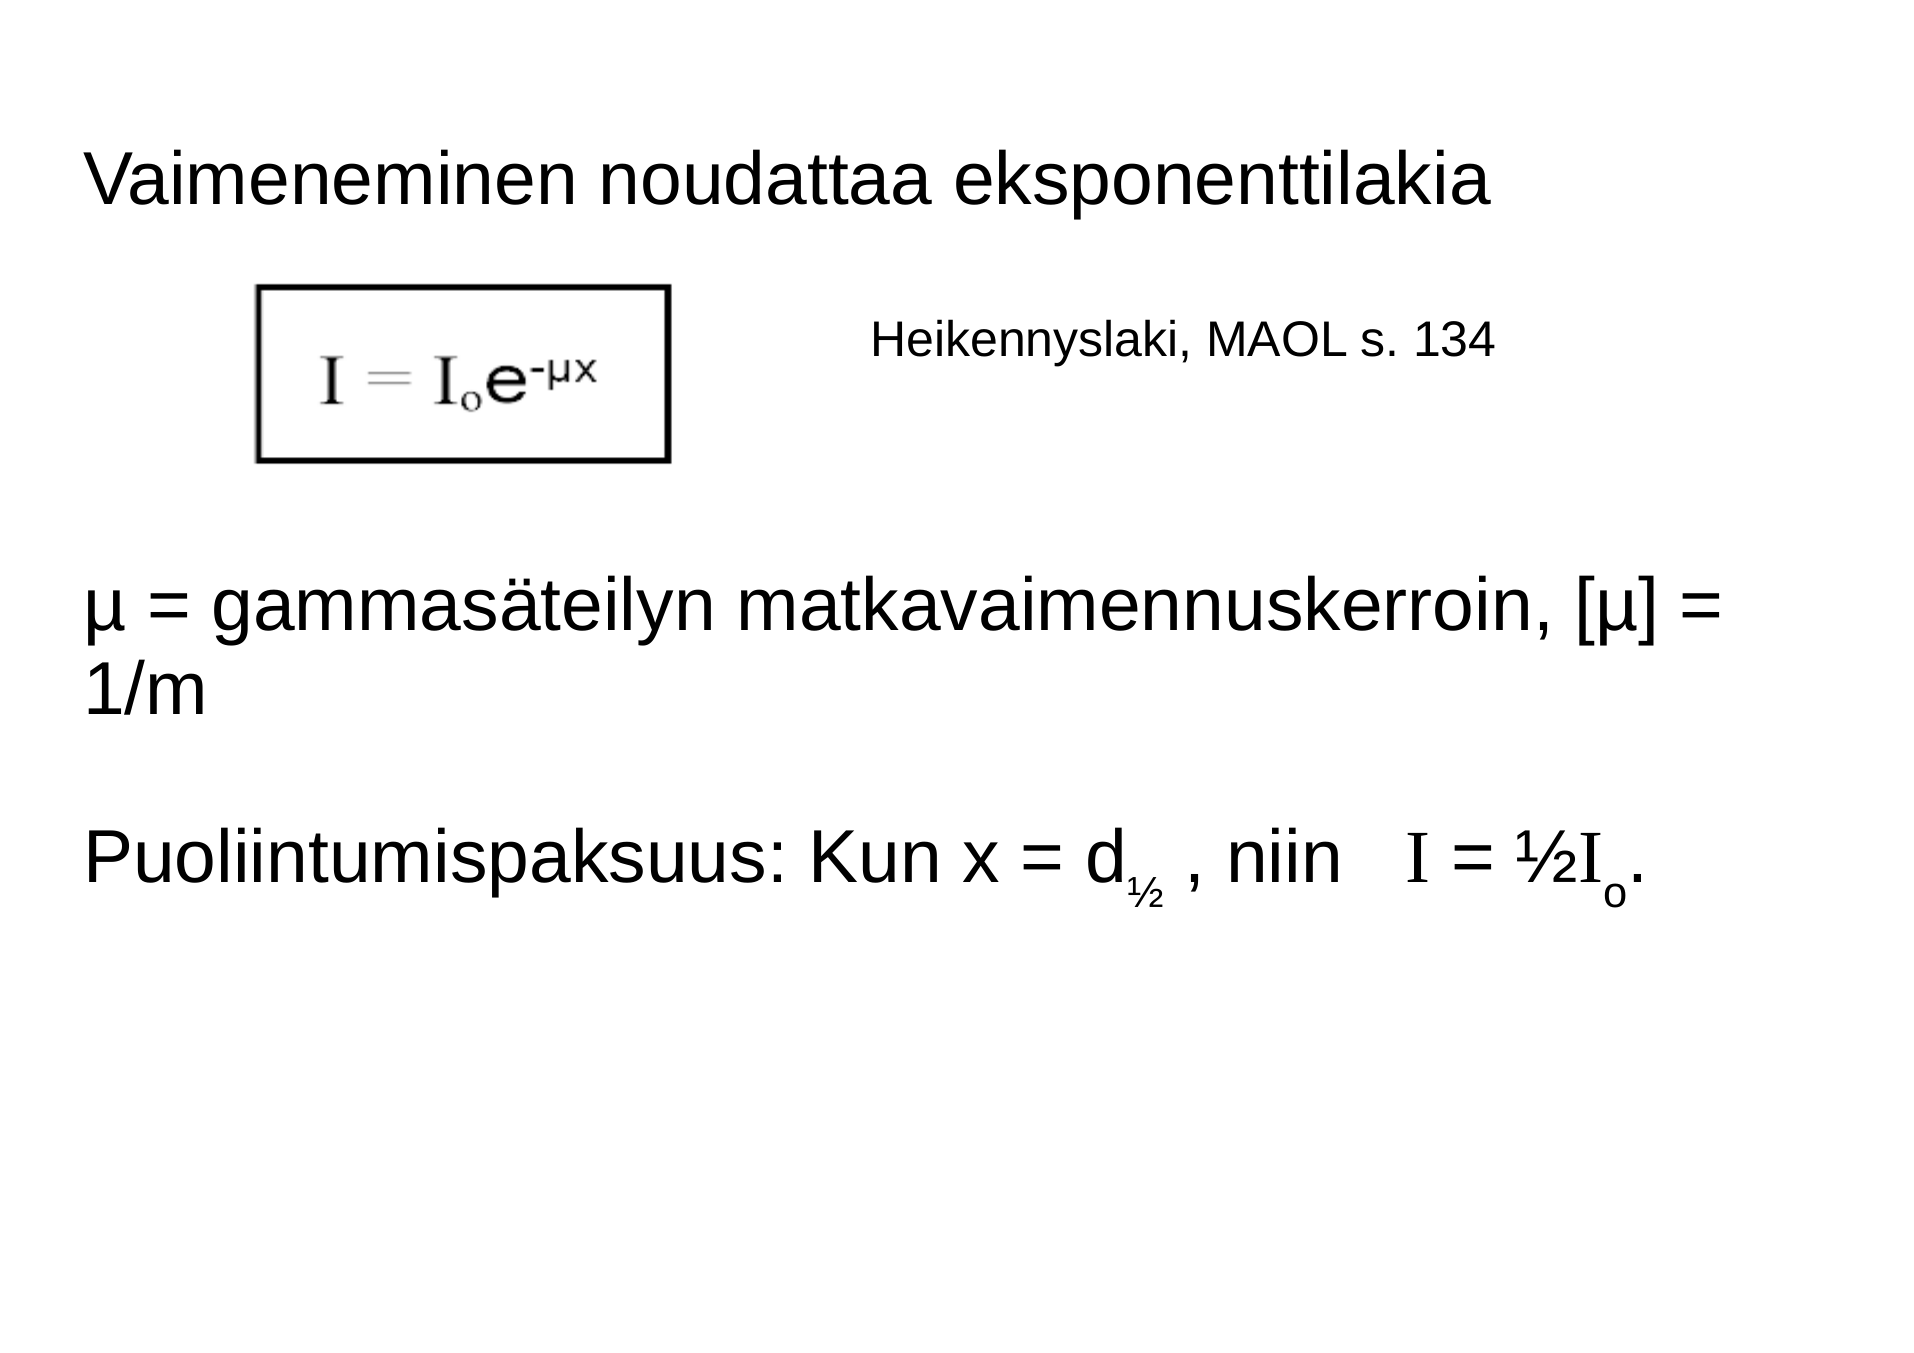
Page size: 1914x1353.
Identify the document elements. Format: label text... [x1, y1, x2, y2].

text_box Vaimeneminen noudattaa eksponenttilakia Heikennyslaki, MAOL s. 134 µ = gammasäteilyn matkavaimennuskerroin, [µ] = 1/m Puoliintumispaksuus: Kun x = d½ , niin I = ½Io. [68, 128, 1805, 1146]
picture [241, 248, 695, 485]
